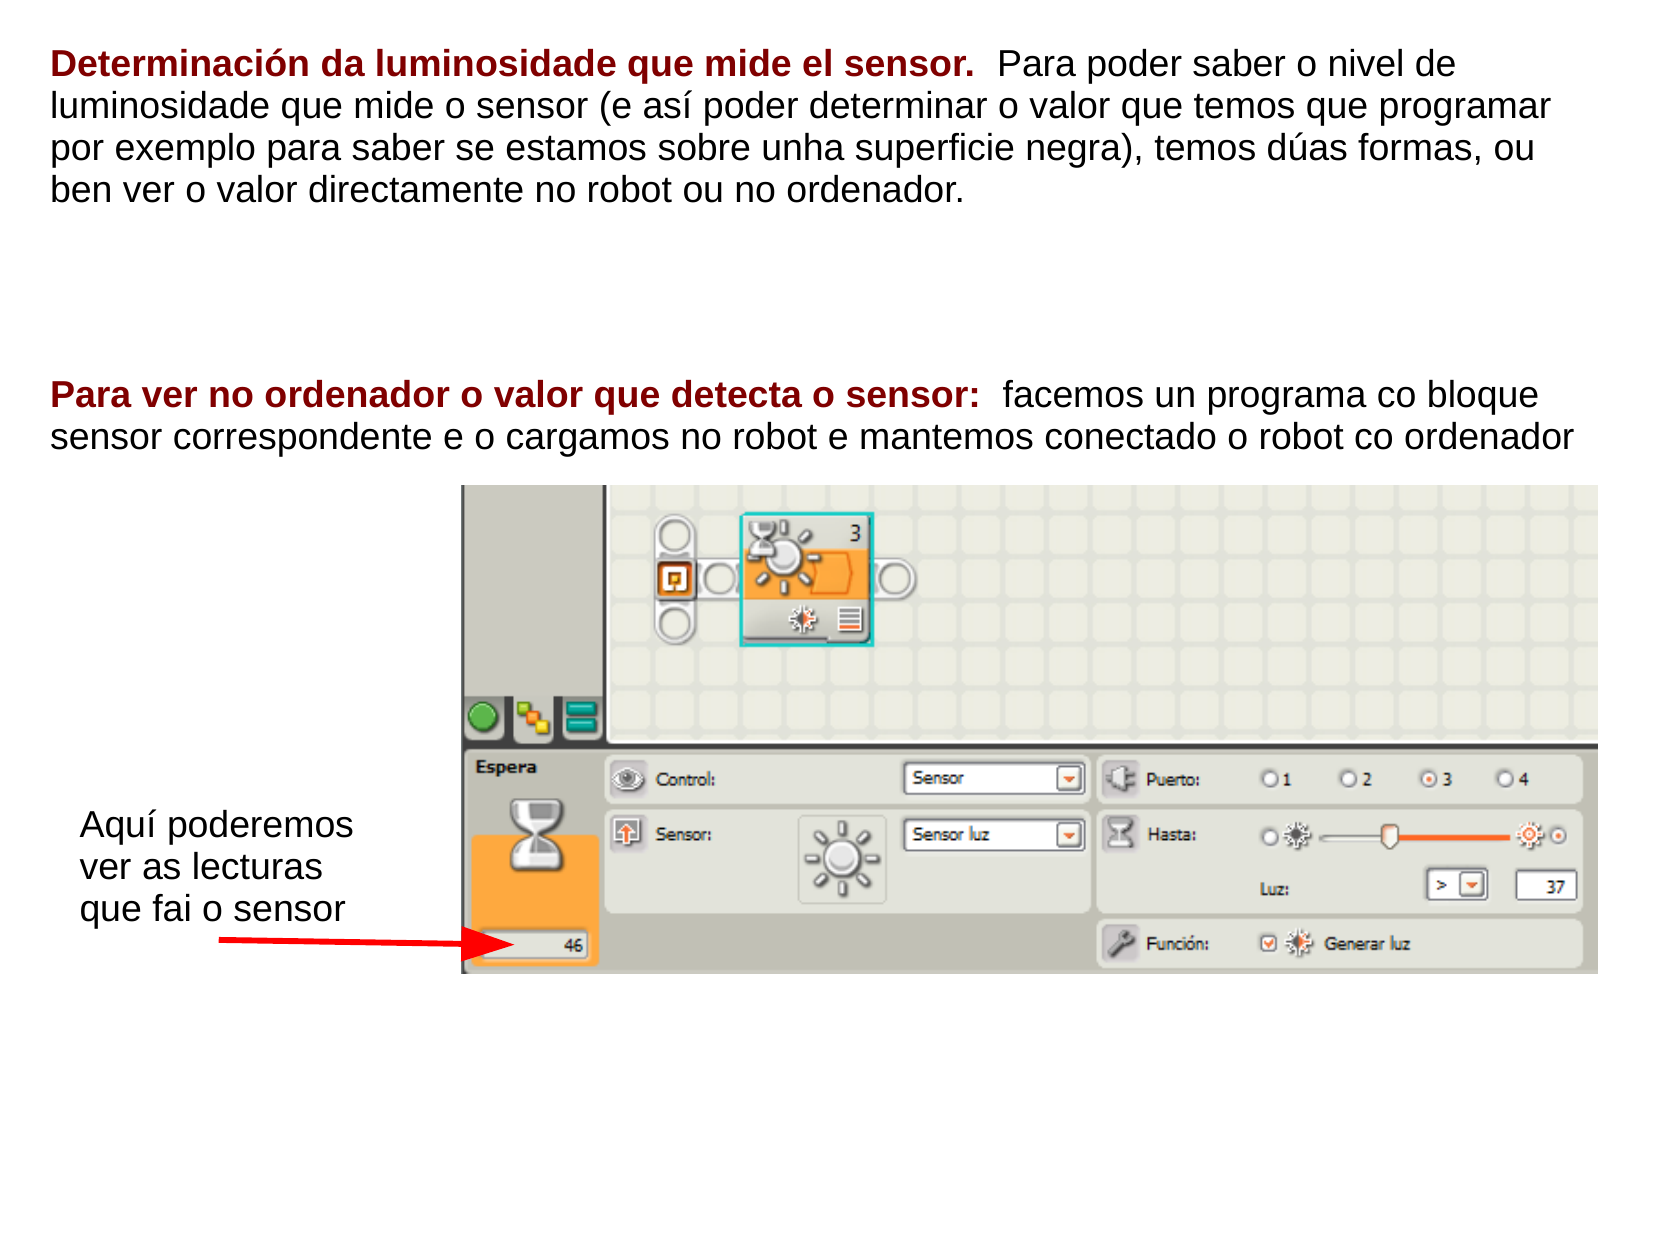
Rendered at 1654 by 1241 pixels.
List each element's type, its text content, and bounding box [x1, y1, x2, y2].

text_box Para ver no ordenador o valor que detecta o sensor: facemos un programa co bloque sensor correspondente e o cargamos no robot e mantemos conectado o robot co ordenador [35, 366, 1607, 465]
text_box Determinación da luminosidade que mide el sensor. Para poder saber o nivel de luminosidade que mide o sensor (e así poder determinar o valor que temos que programar por exemplo para saber se estamos sobre unha superficie negra), temos dúas formas, ou ben ver o valor directamente no robot ou no ordenador. [35, 35, 1607, 217]
picture [461, 485, 1598, 974]
text_box Aquí poderemos ver as lecturas que fai o sensor [64, 795, 402, 952]
